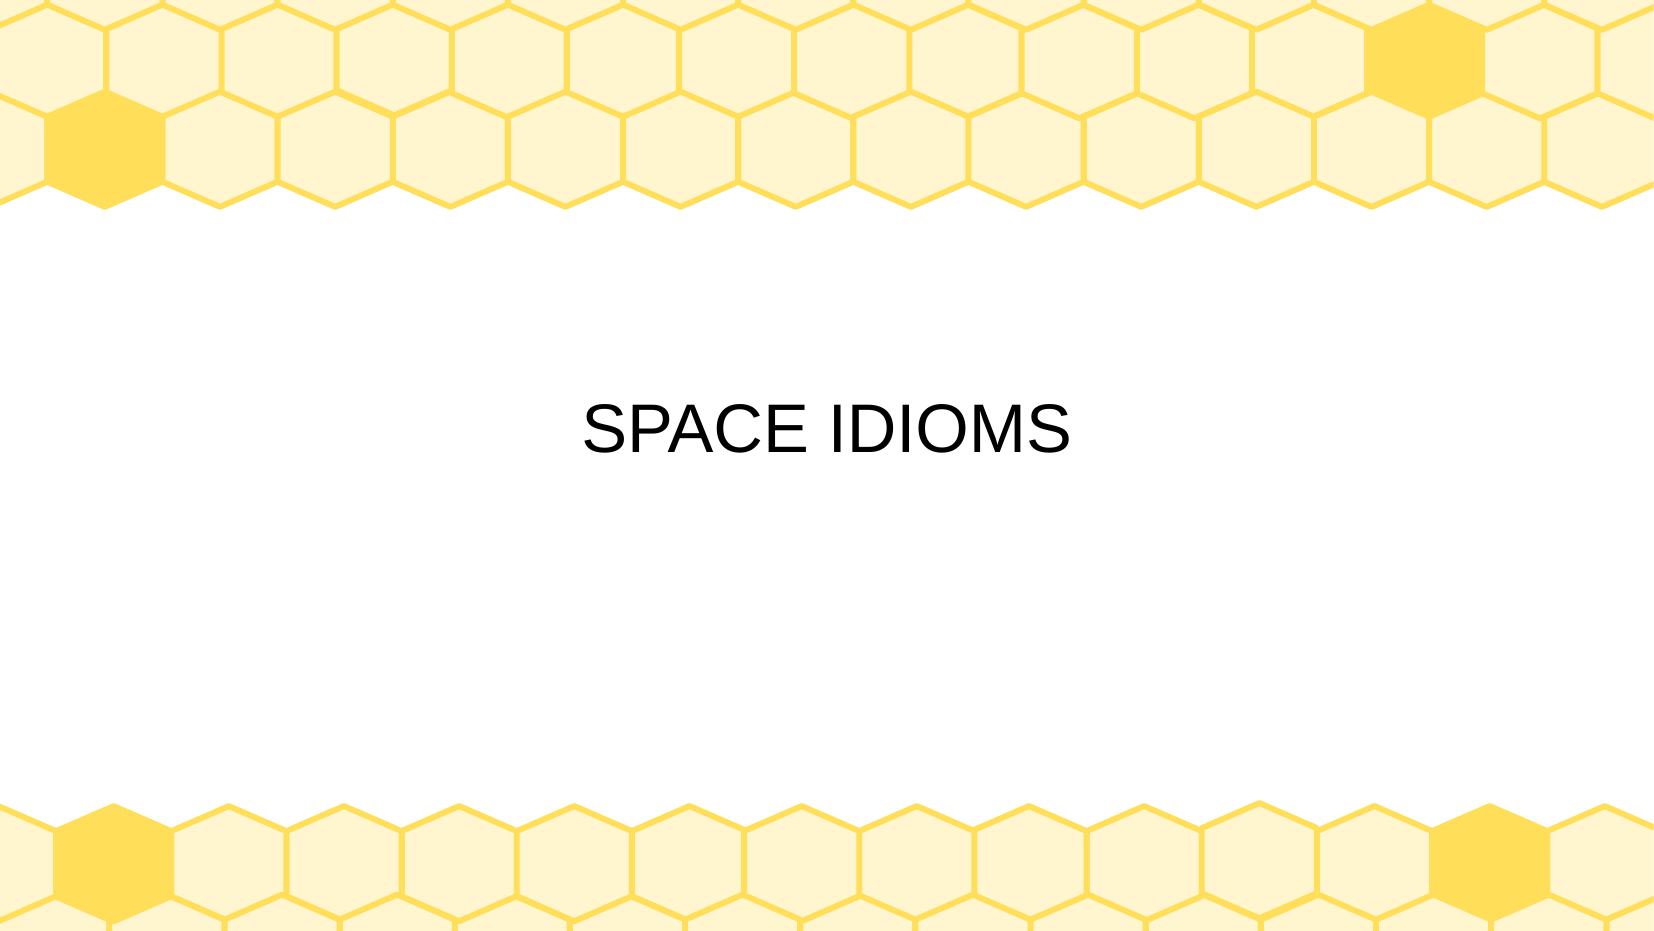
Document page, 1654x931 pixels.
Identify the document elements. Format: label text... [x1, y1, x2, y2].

title SPACE IDIOMS [88, 324, 1565, 532]
